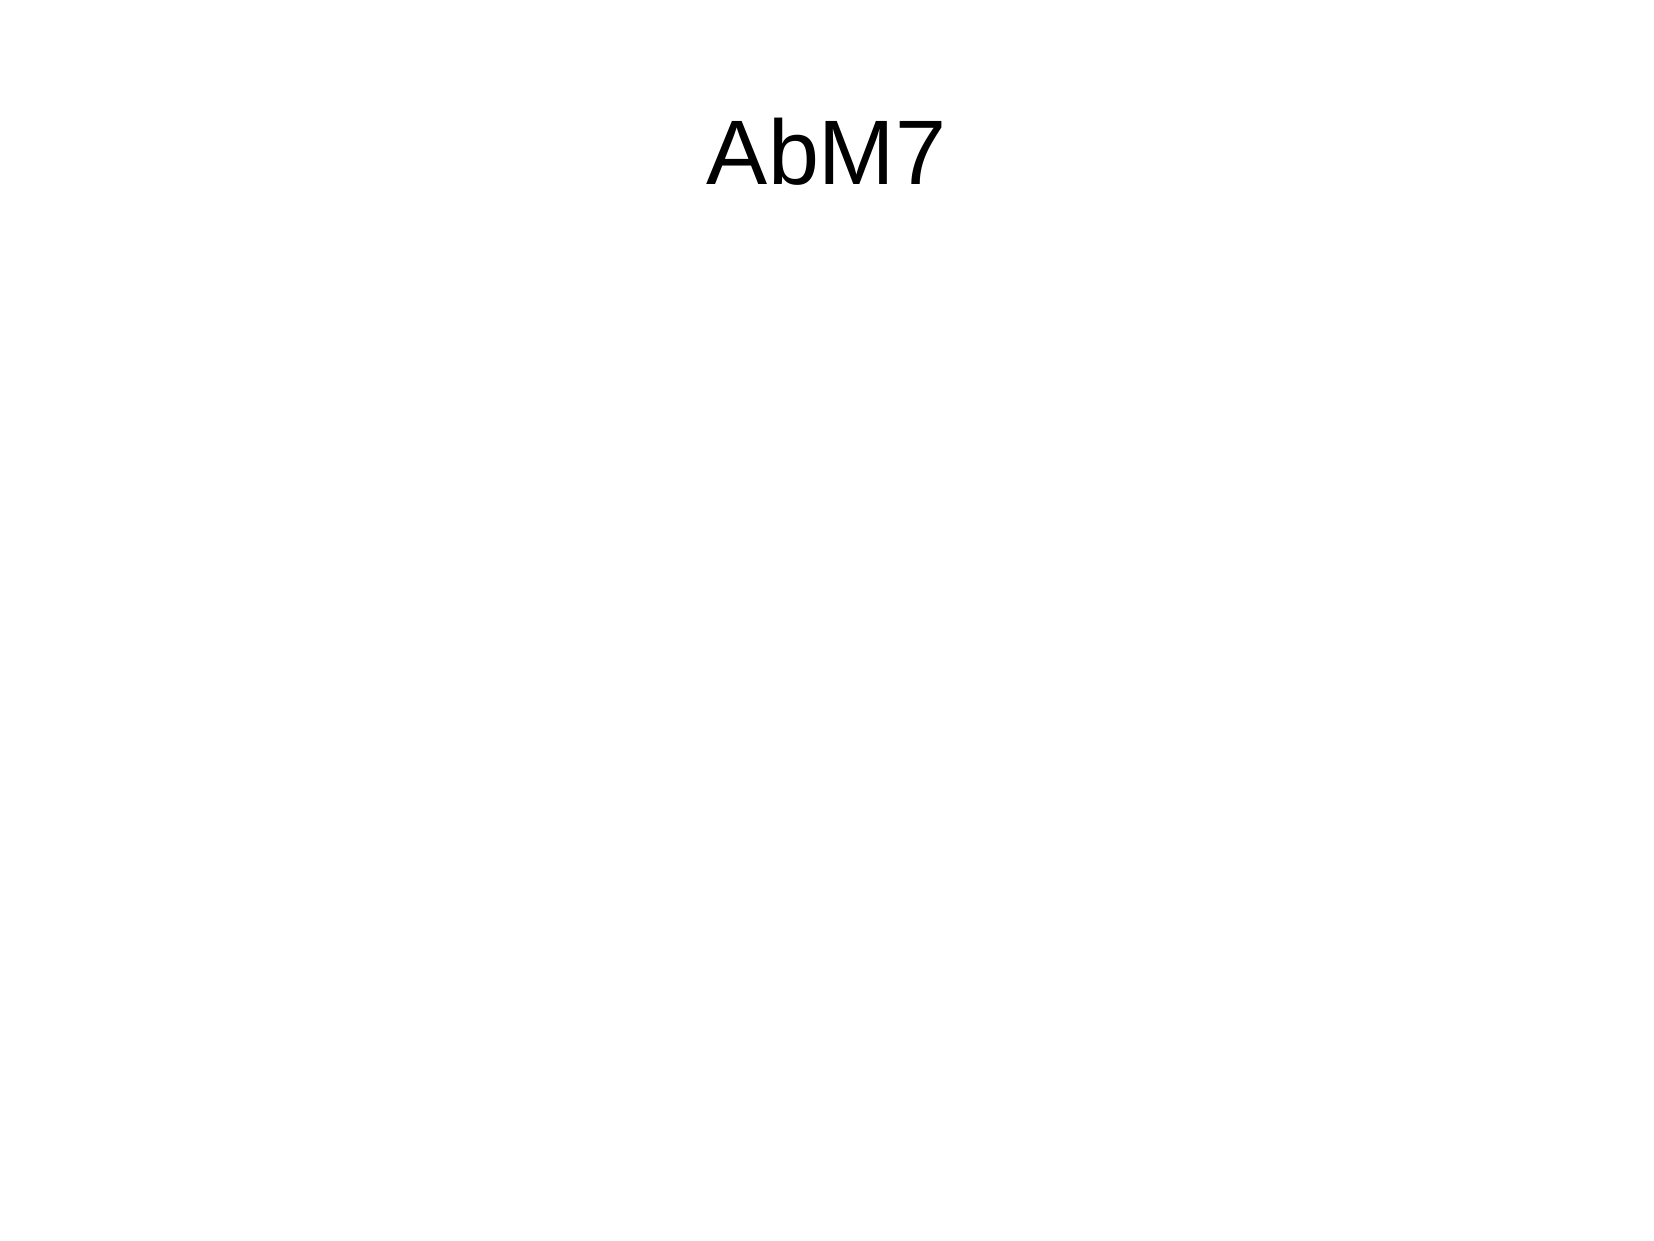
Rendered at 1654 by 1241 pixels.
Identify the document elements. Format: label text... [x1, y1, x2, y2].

title AbM7 [82, 49, 1571, 257]
